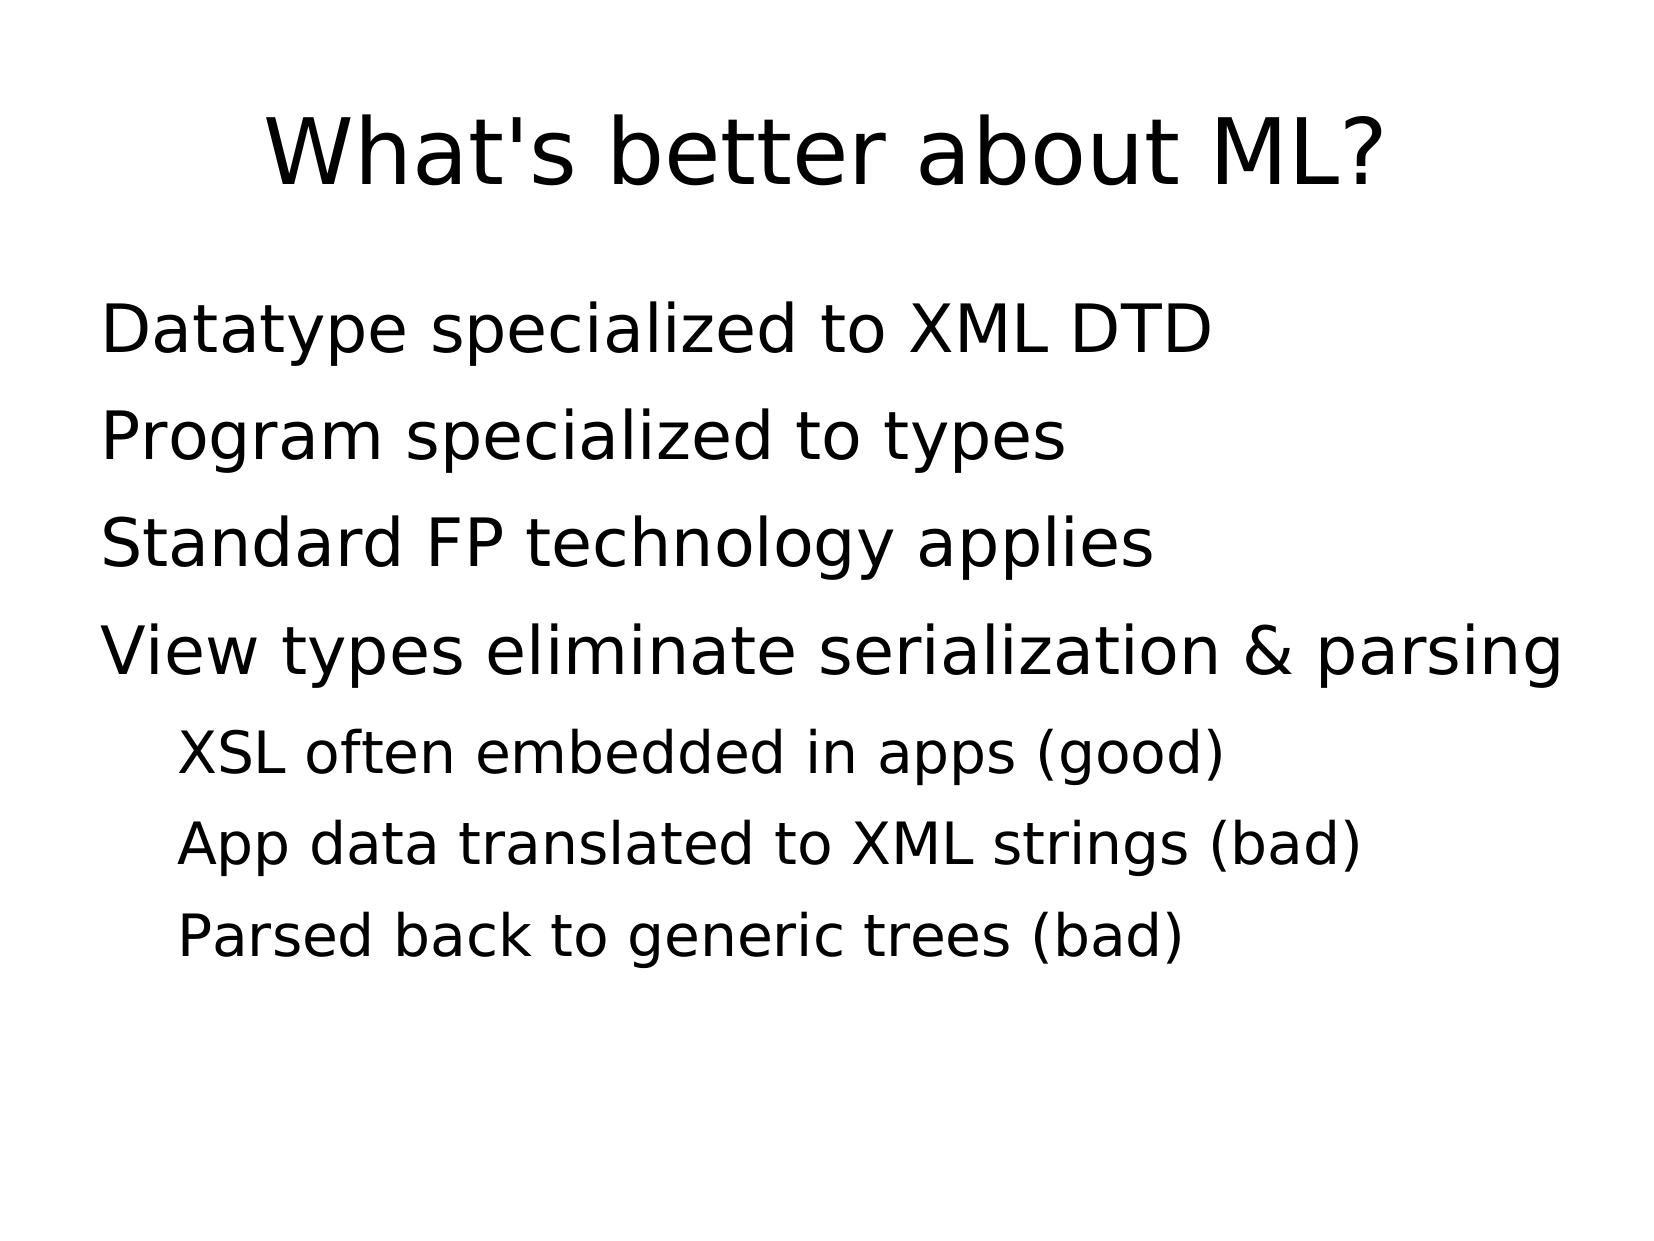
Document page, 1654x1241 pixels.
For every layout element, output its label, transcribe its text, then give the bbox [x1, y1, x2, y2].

list Datatype specialized to XML DTD Program specialized to types Standard FP technology applies View types eliminate serialization & parsing XSL often embedded in apps (good) App data translated to XML strings (bad) Parsed back to generic trees (bad) [82, 290, 1571, 1094]
title What's better about ML? [82, 49, 1571, 257]
